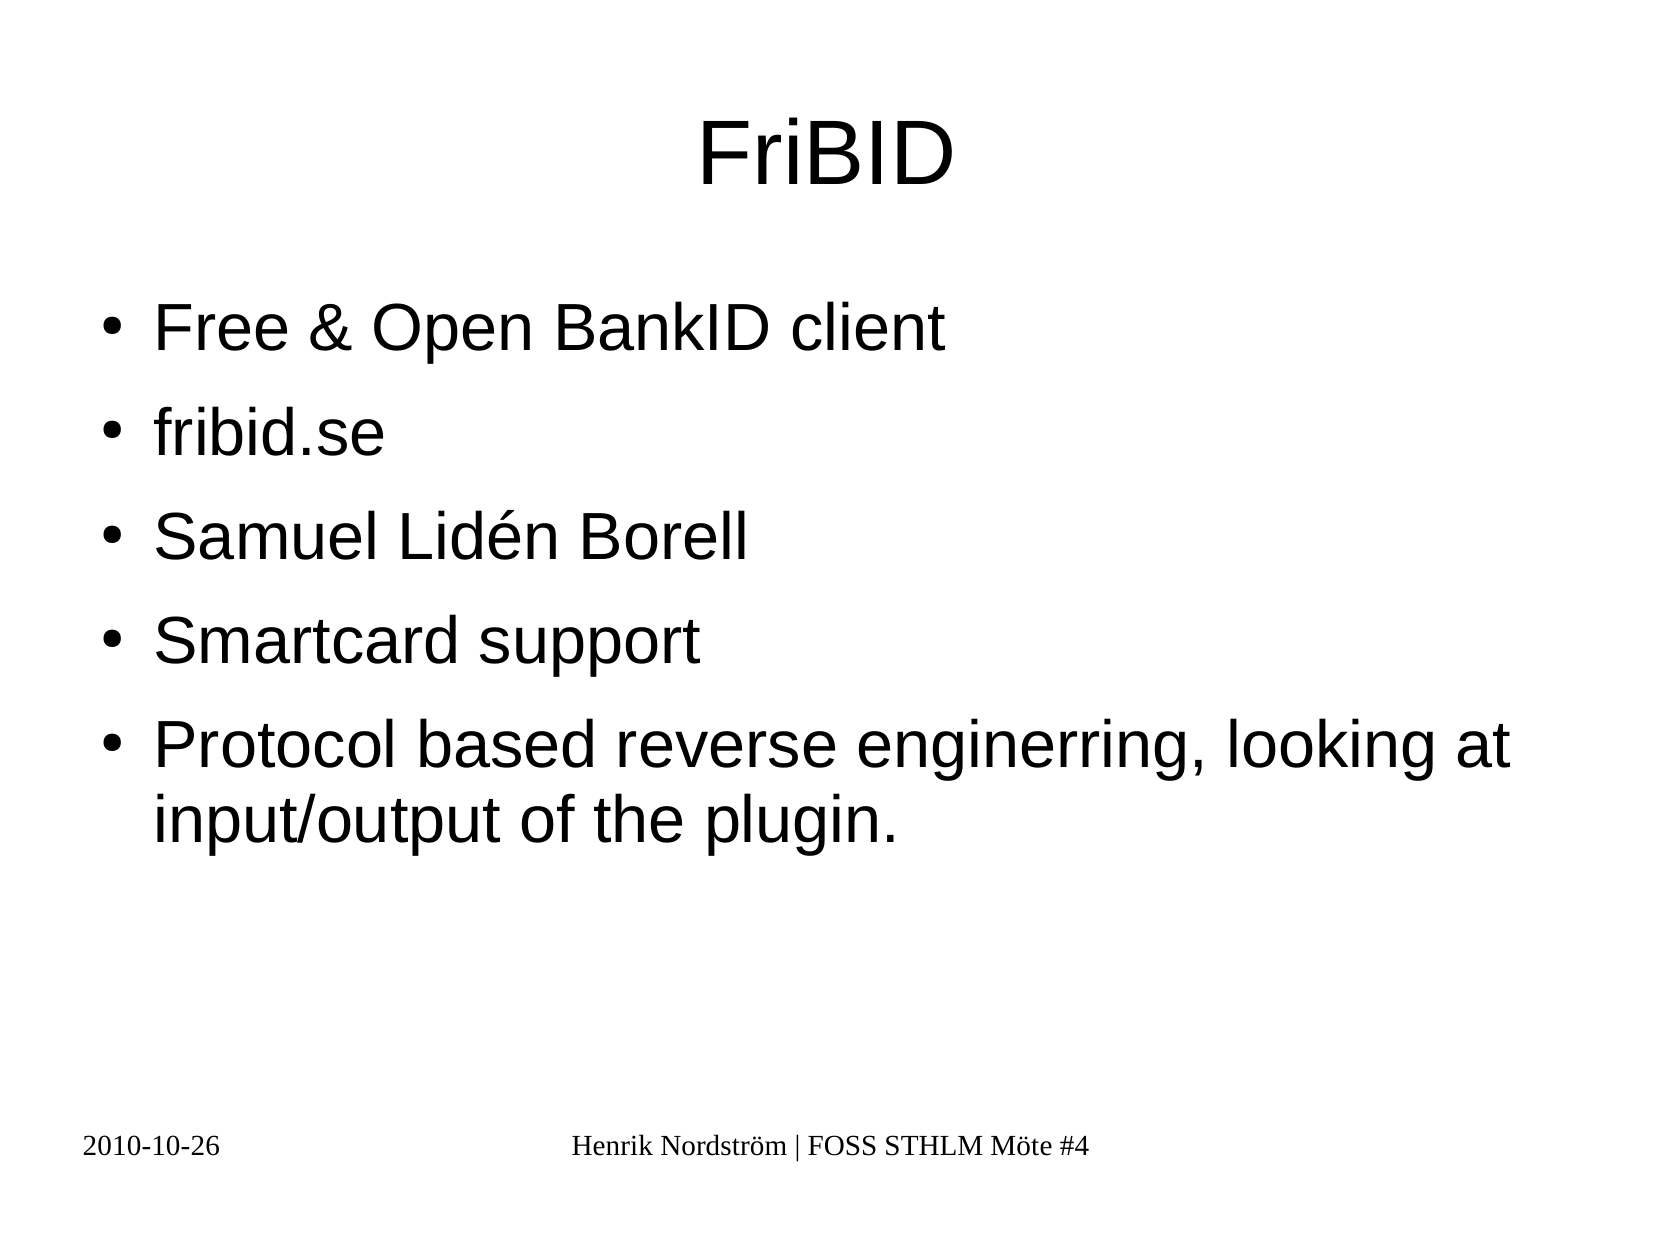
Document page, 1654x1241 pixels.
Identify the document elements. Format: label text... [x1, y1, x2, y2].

list Free & Open BankID client fribid.se Samuel Lidén Borell Smartcard support Protocol based reverse enginerring, looking at input/output of the plugin. [82, 290, 1571, 1094]
title FriBID [82, 56, 1571, 250]
